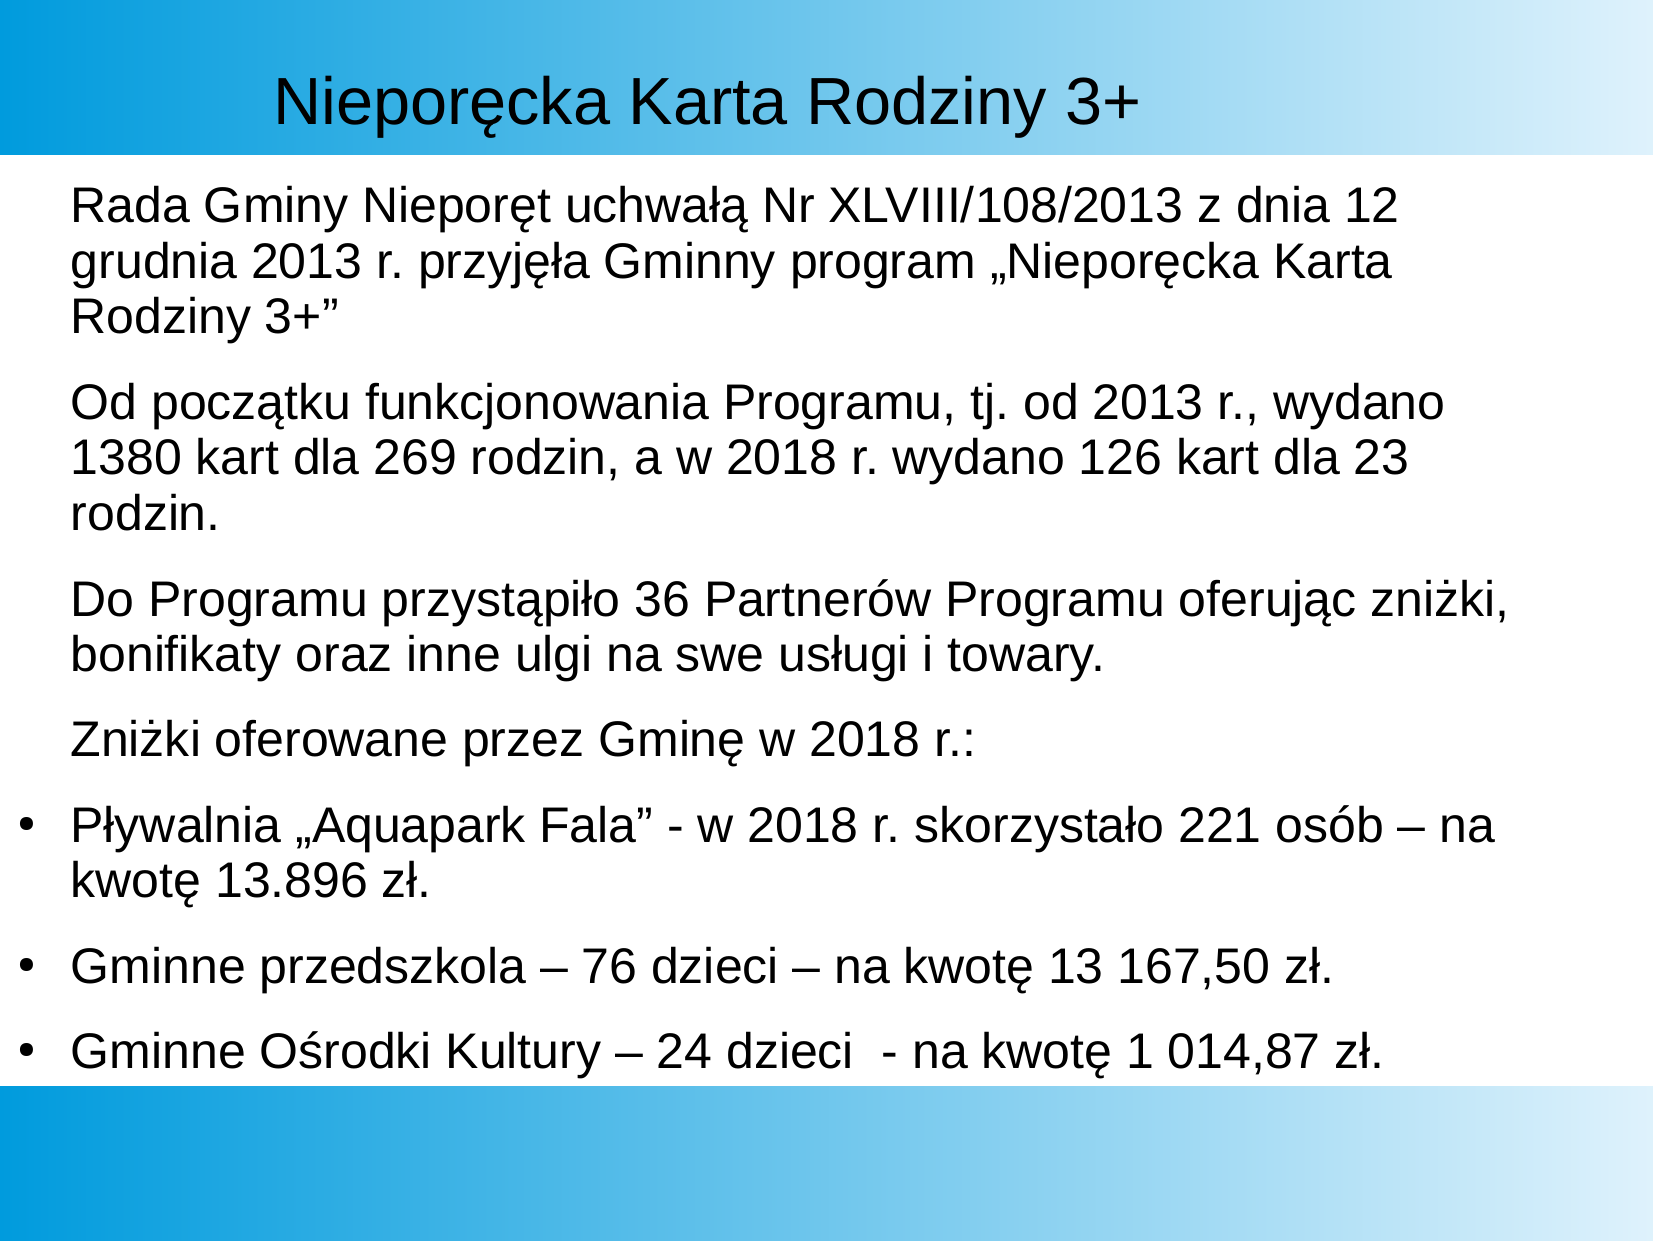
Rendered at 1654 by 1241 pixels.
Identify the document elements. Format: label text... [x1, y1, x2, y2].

list Rada Gminy Nieporęt uchwałą Nr XLVIII/108/2013 z dnia 12 grudnia 2013 r. przyjęła Gminny program „Nieporęcka Karta Rodziny 3+” Od początku funkcjonowania Programu, tj. od 2013 r., wydano 1380 kart dla 269 rodzin, a w 2018 r. wydano 126 kart dla 23 rodzin. Do Programu przystąpiło 36 Partnerów Programu oferując zniżki, bonifikaty oraz inne ulgi na swe usługi i towary. Zniżki oferowane przez Gminę w 2018 r.: Pływalnia „Aquapark Fala” - w 2018 r. skorzystało 221 osób – na kwotę 13.896 zł. Gminne przedszkola – 76 dzieci – na kwotę 13 167,50 zł. Gminne Ośrodki Kultury – 24 dzieci - na kwotę 1 014,87 zł. [0, 177, 1559, 1134]
title Nieporęcka Karta Rodziny 3+ [82, 49, 1571, 155]
